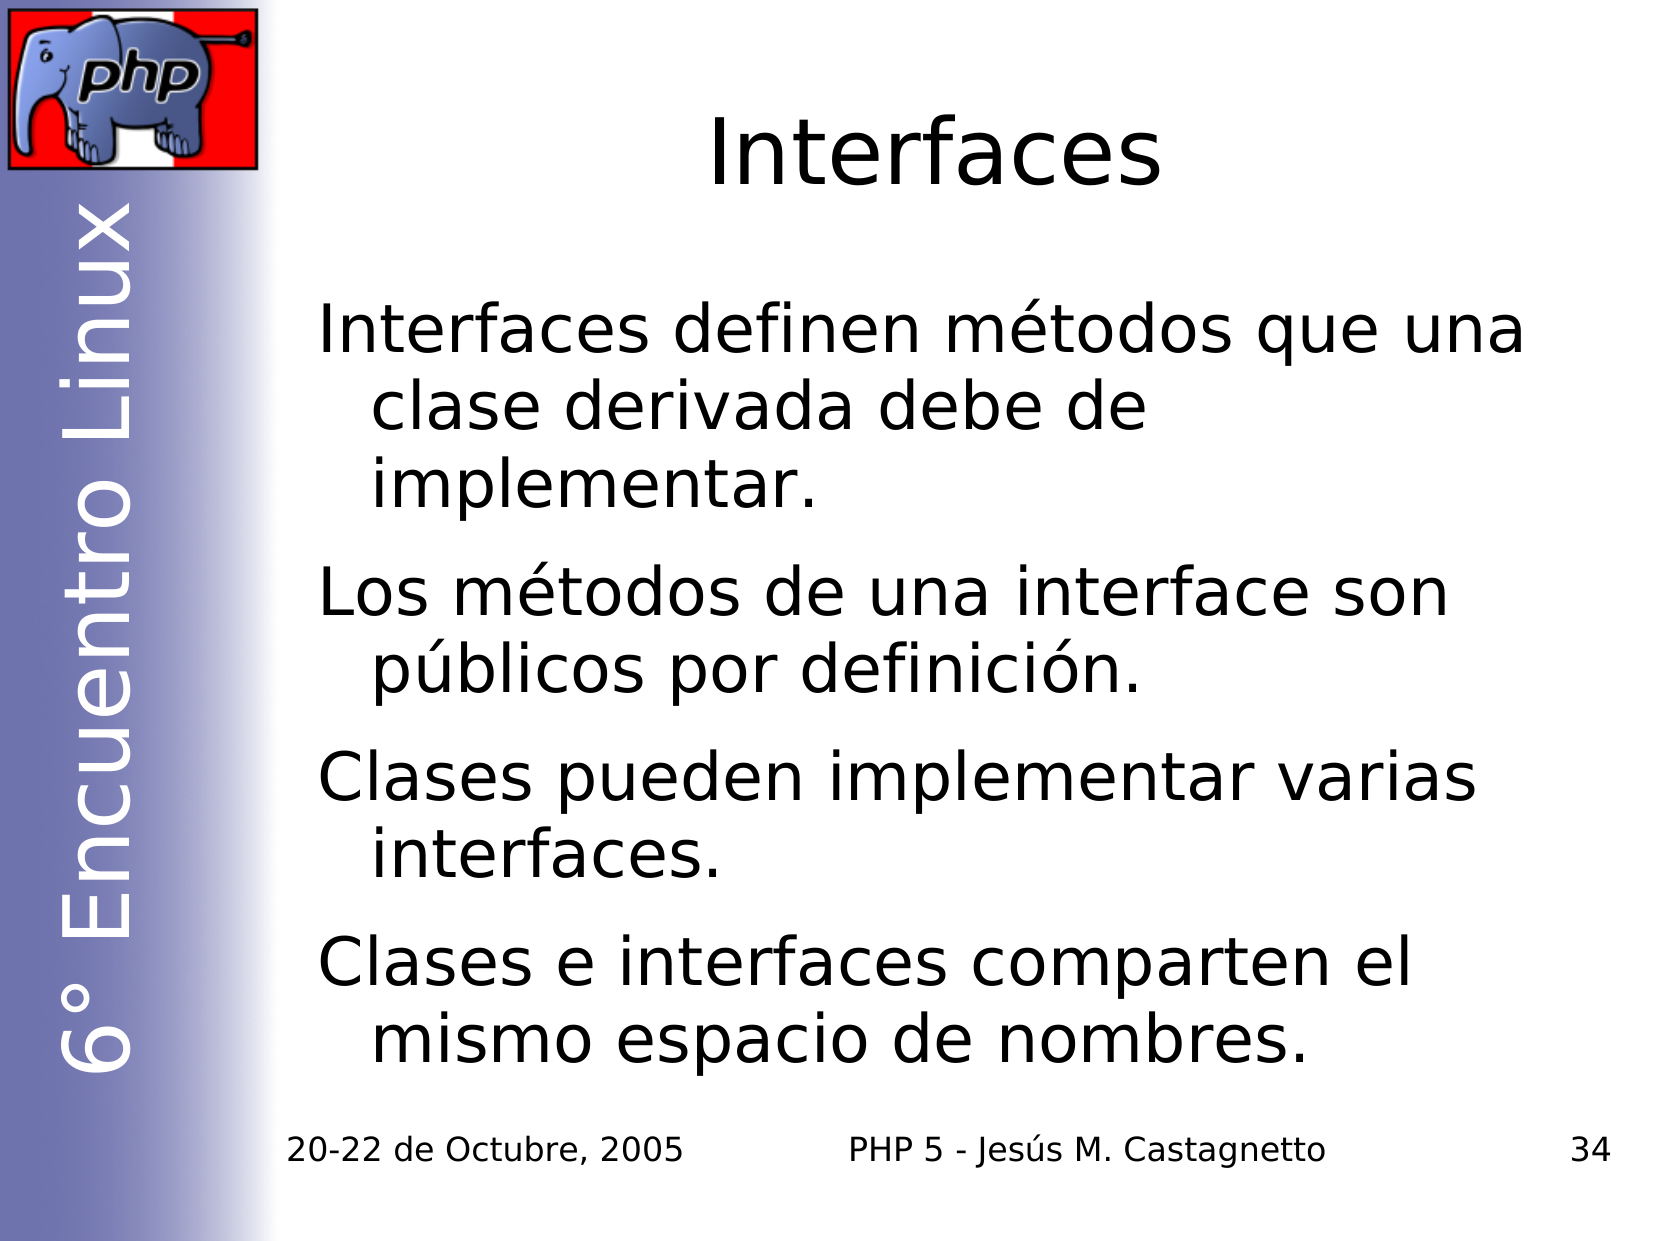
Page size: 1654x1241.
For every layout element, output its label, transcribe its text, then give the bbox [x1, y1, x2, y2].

picture [0, 0, 1654, 1241]
list Interfaces definen métodos que una clase derivada debe de implementar. Los métodos de una interface son públicos por definición. Clases pueden implementar varias interfaces. Clases e interfaces comparten el mismo espacio de nombres. [300, 290, 1571, 1109]
title Interfaces [300, 49, 1571, 257]
